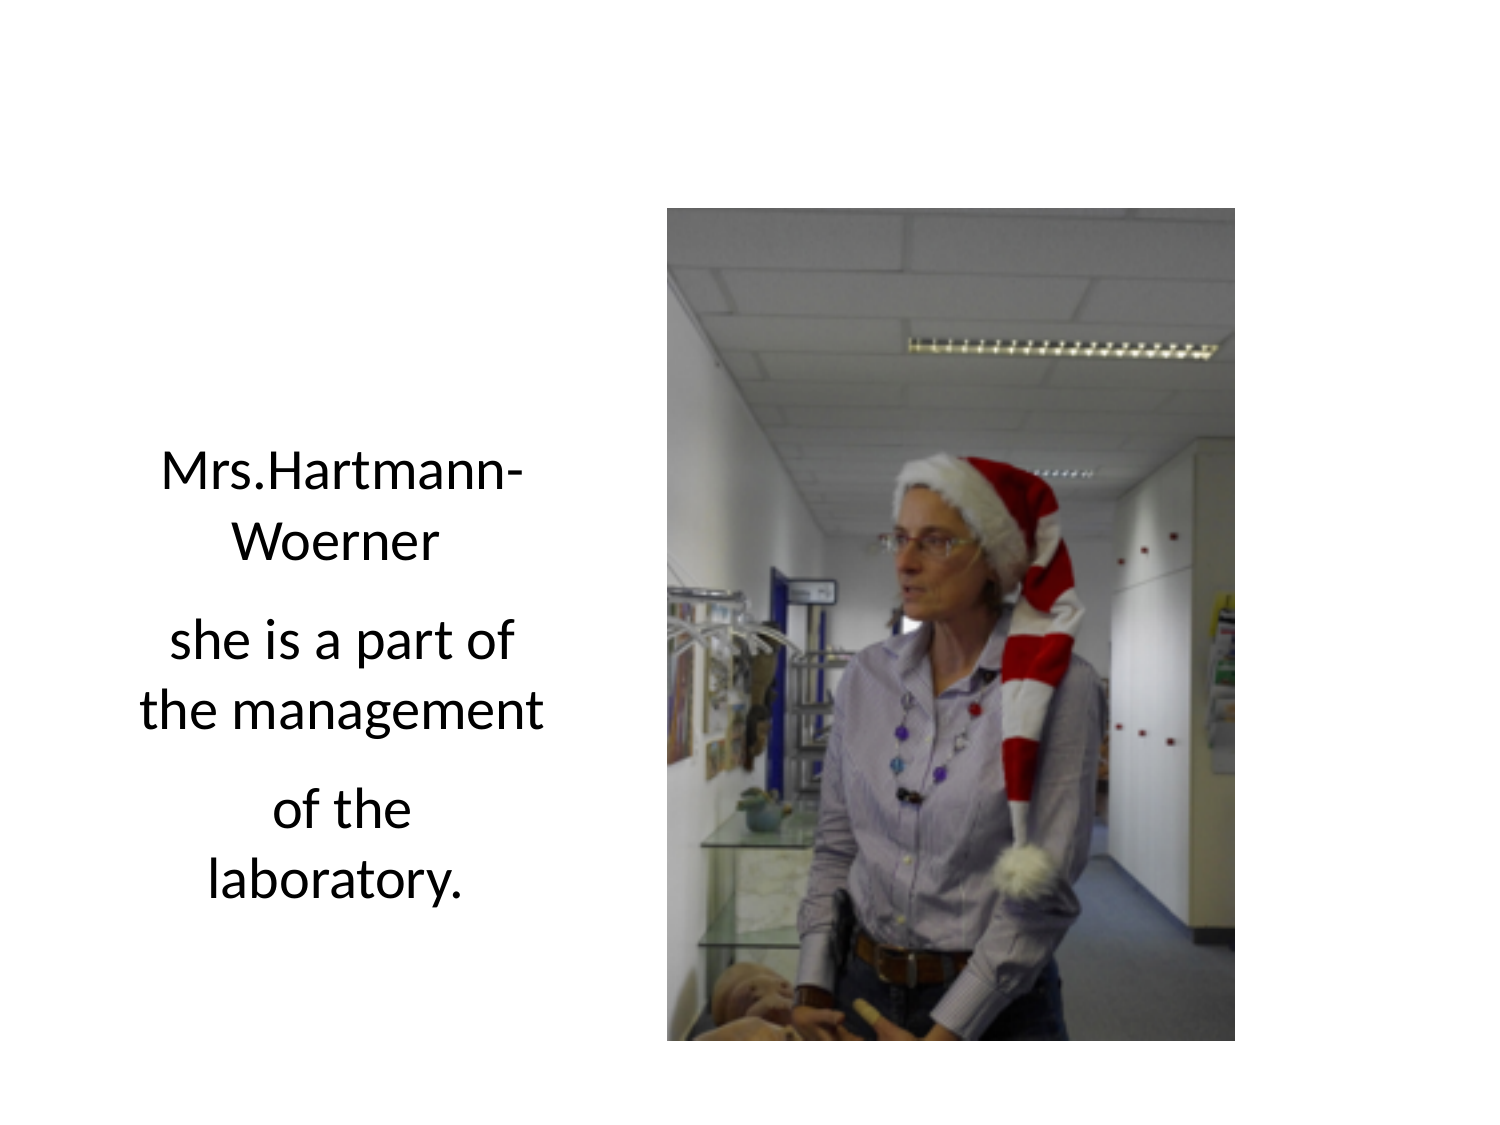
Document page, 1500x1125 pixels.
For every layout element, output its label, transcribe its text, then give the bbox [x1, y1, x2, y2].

picture [667, 208, 1235, 1041]
list Mrs.Hartmann-Woerner she is a part of the management of the laboratory. [67, 324, 562, 1095]
